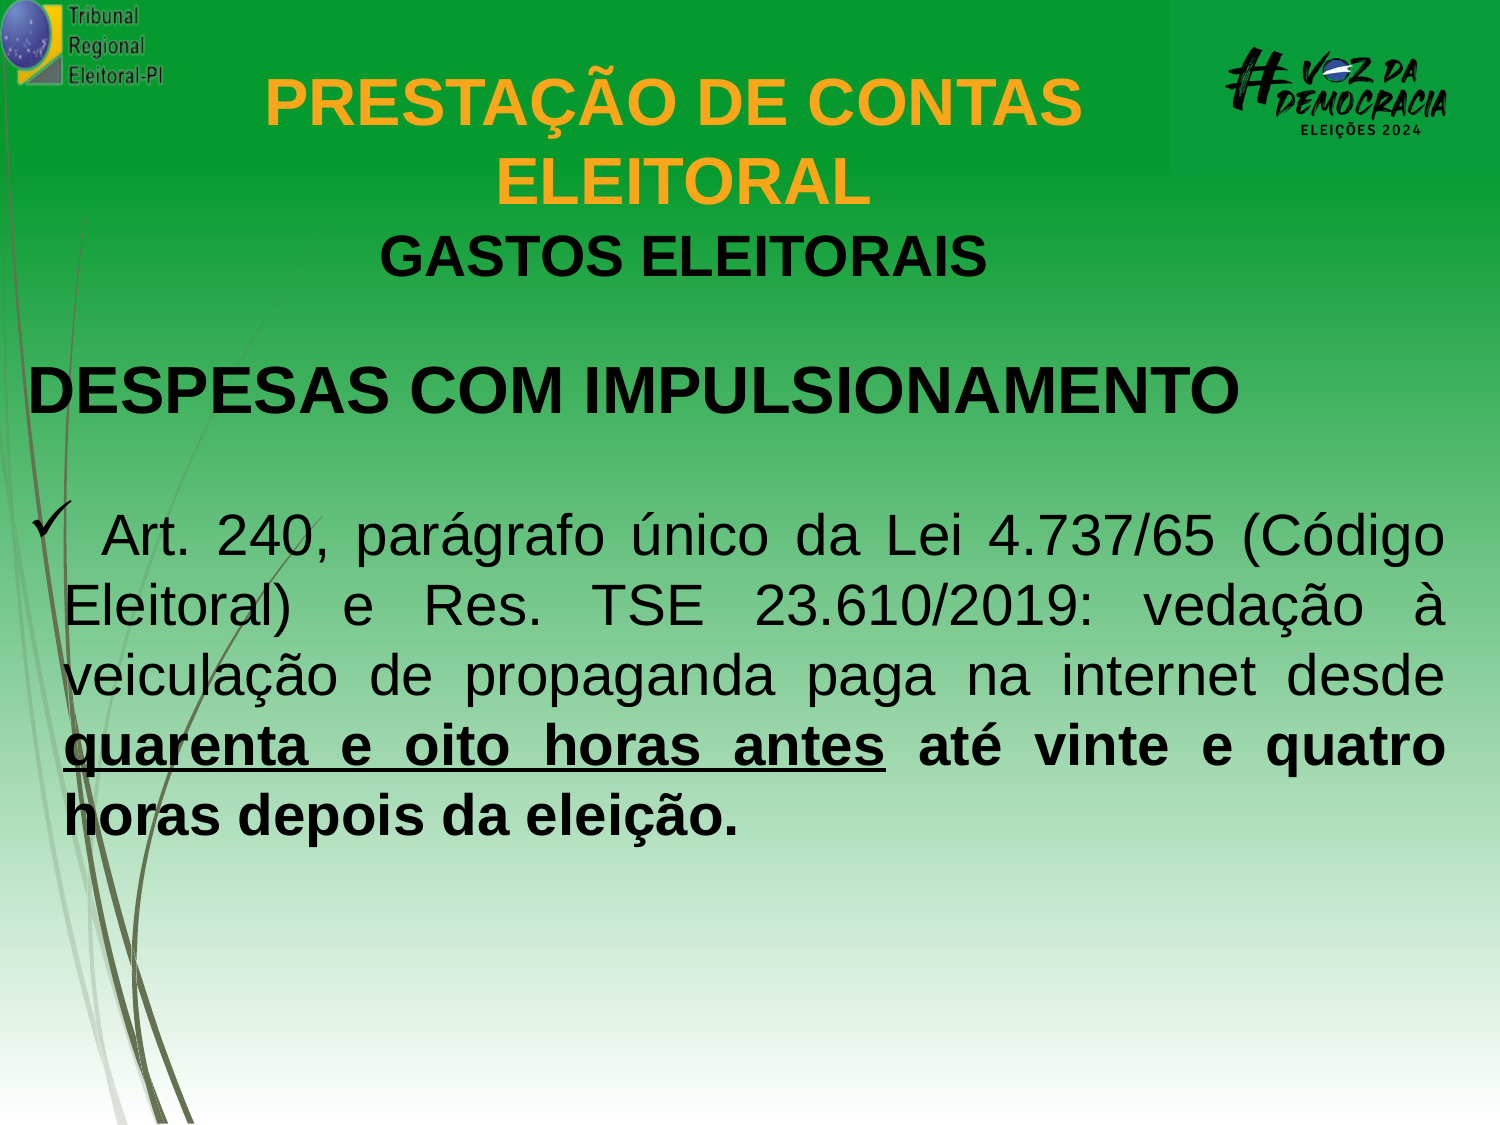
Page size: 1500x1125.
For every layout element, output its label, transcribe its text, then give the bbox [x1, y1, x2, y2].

picture [1171, 0, 1500, 177]
text_box PRESTAÇÃO DE CONTAS ELEITORAL GASTOS ELEITORAIS [0, 50, 1368, 258]
text_box DESPESAS COM IMPULSIONAMENTO Art. 240, parágrafo único da Lei 4.737/65 (Código Eleitoral) e Res. TSE 23.610/2019: vedação à veiculação de propaganda paga na internet desde quarenta e oito horas antes até vinte e quatro horas depois da eleição. [12, 259, 1463, 1074]
picture [0, 0, 177, 94]
